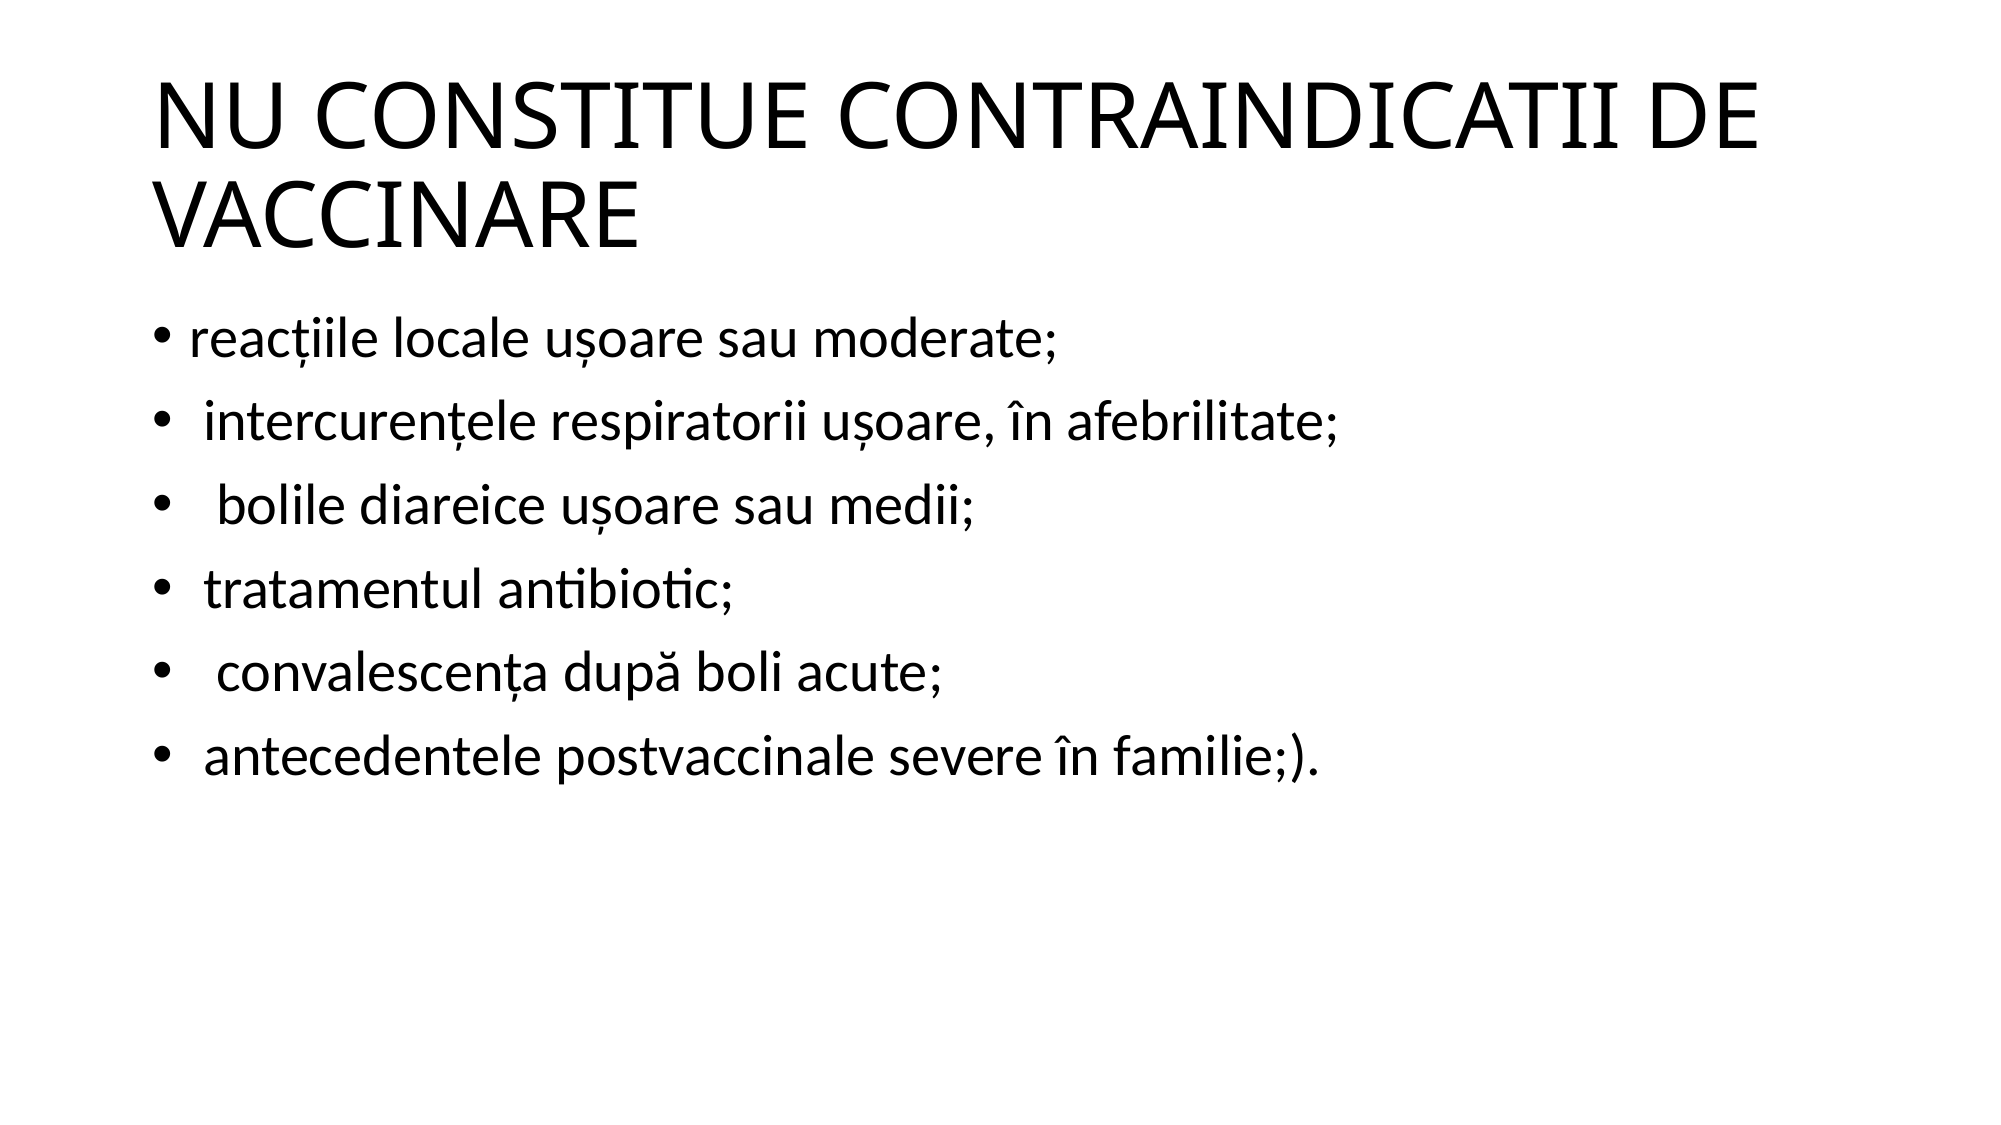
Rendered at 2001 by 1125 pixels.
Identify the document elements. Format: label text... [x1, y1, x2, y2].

title NU CONSTITUE CONTRAINDICATII DE VACCINARE [137, 59, 1863, 278]
list reacţiile locale uşoare sau moderate; intercurenţele respiratorii uşoare, în afebrilitate; bolile diareice uşoare sau medii; tratamentul antibiotic; convalescenţa după boli acute; antecedentele postvaccinale severe în familie;). [137, 299, 1863, 1014]
